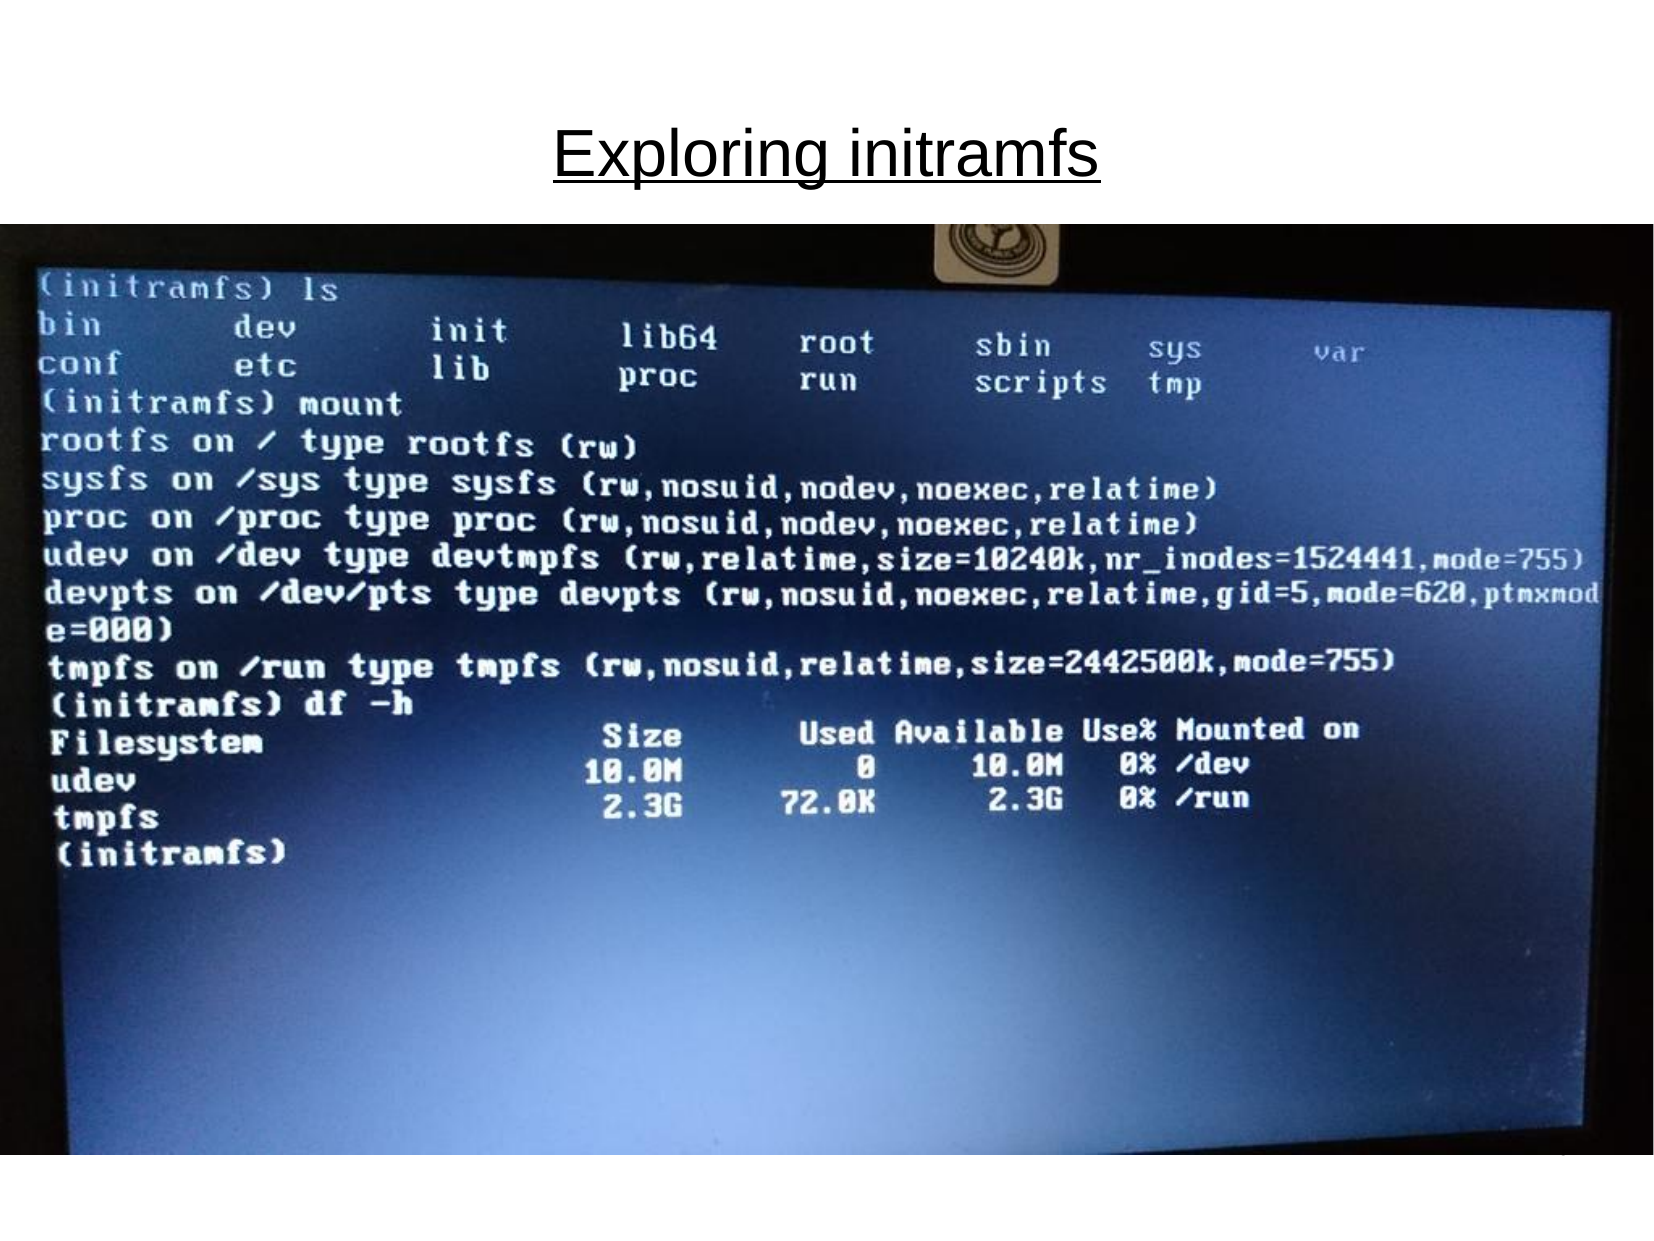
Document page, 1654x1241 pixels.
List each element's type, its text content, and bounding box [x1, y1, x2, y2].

picture [0, 224, 1654, 1156]
title Exploring initramfs [82, 49, 1571, 224]
